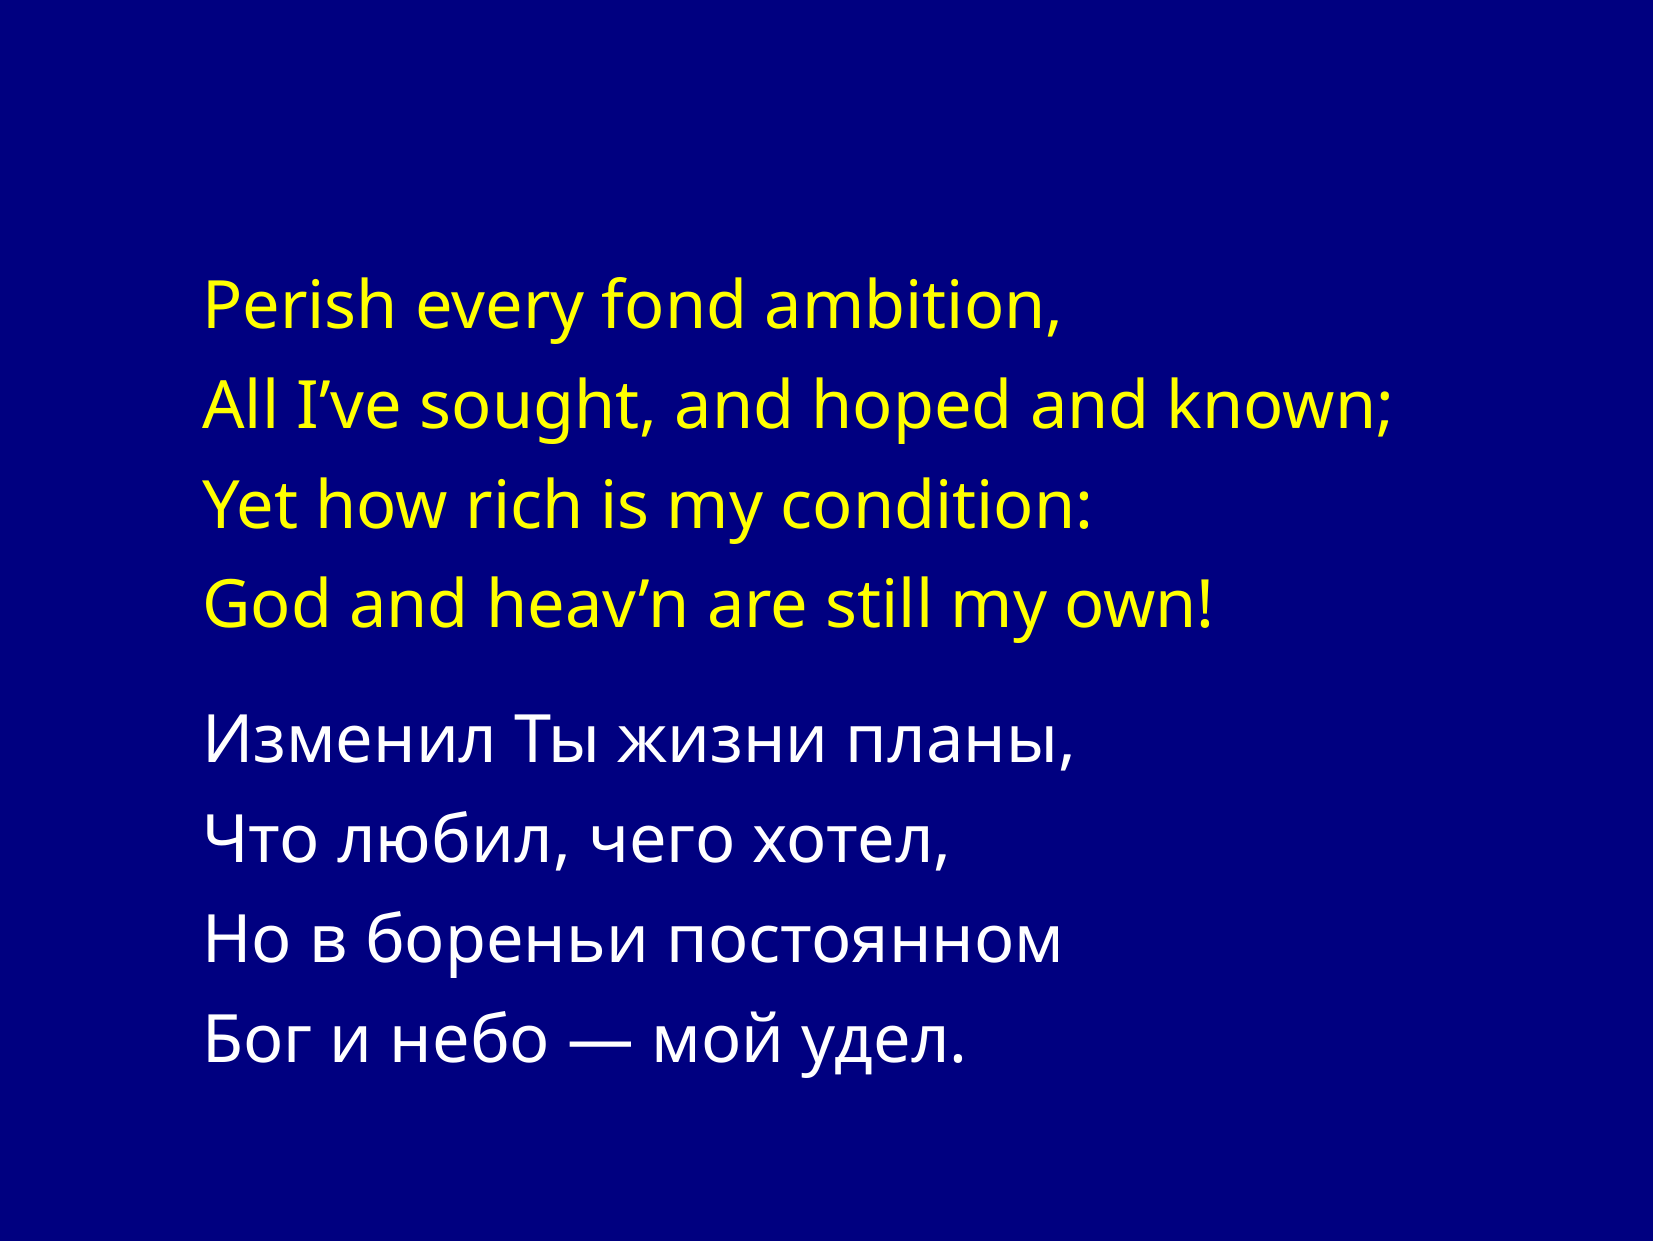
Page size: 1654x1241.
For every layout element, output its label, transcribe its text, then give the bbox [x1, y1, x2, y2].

text_box Perish every fond ambition, All I’ve sought, and hoped and known; Yet how rich is my condition: God and heav’n are still my own! [75, 150, 1576, 638]
text_box Изменил Ты жизни планы, Что любил, чего хотел, Но в бореньи постоянном Бог и небо — мой удел. [75, 675, 1576, 1163]
